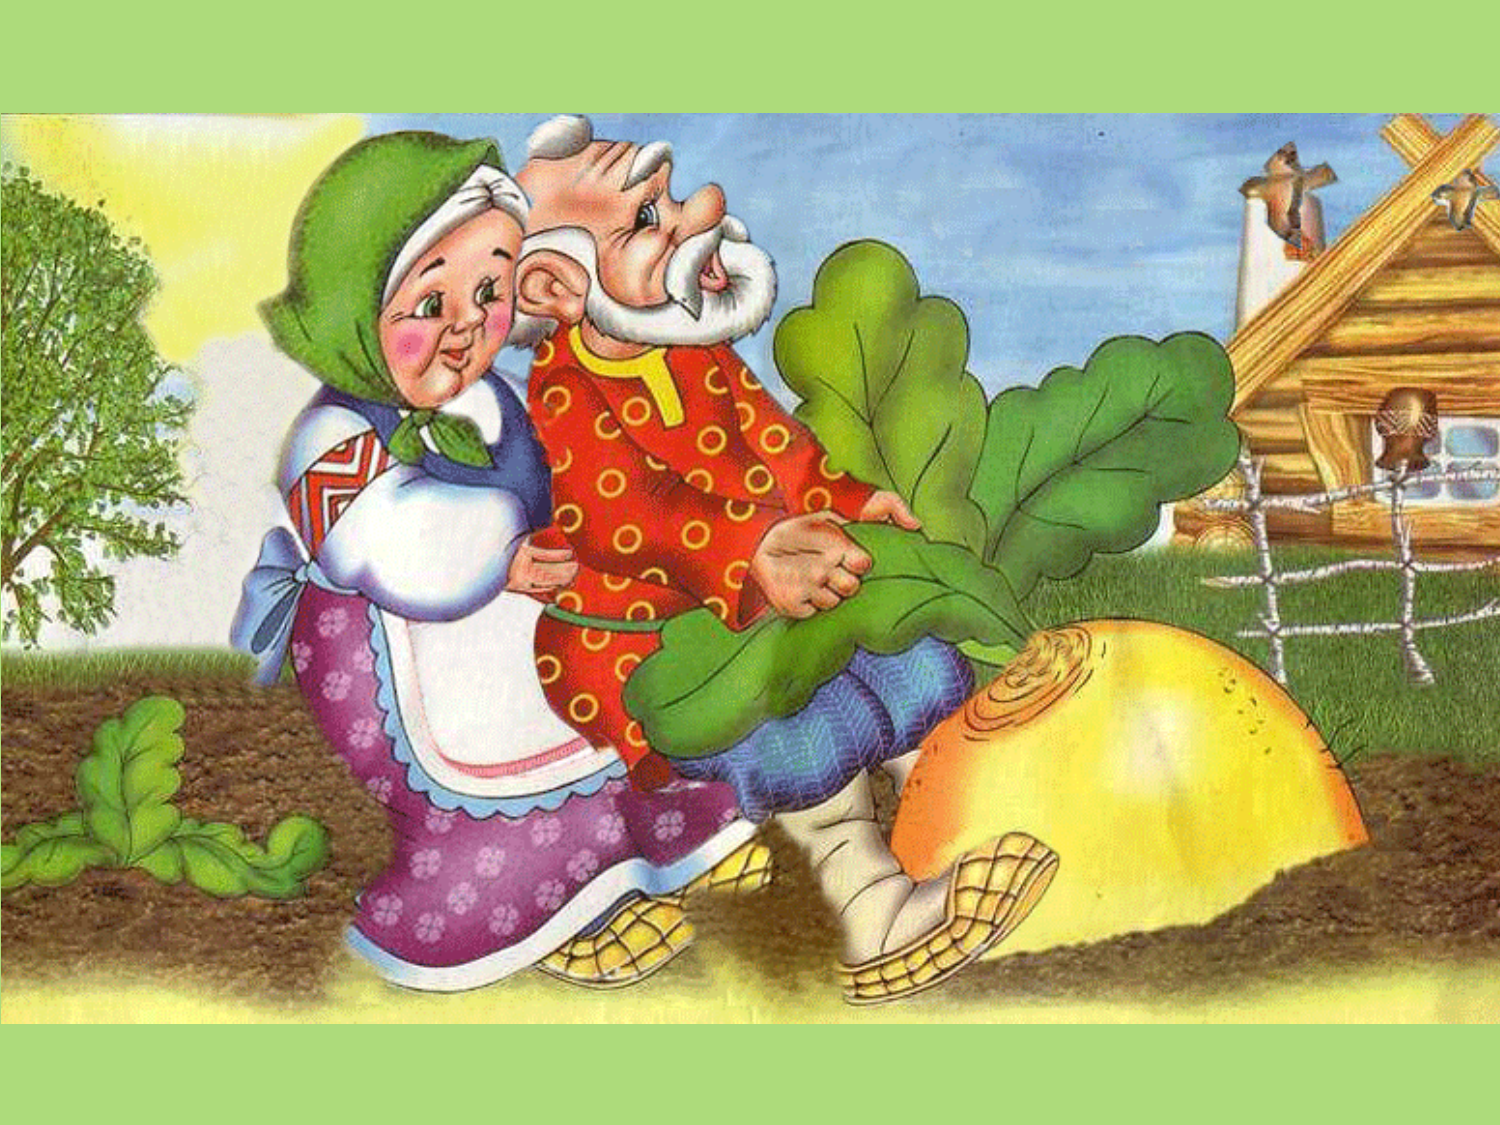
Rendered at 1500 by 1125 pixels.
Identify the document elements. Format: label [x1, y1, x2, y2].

picture [1, 113, 1500, 1024]
